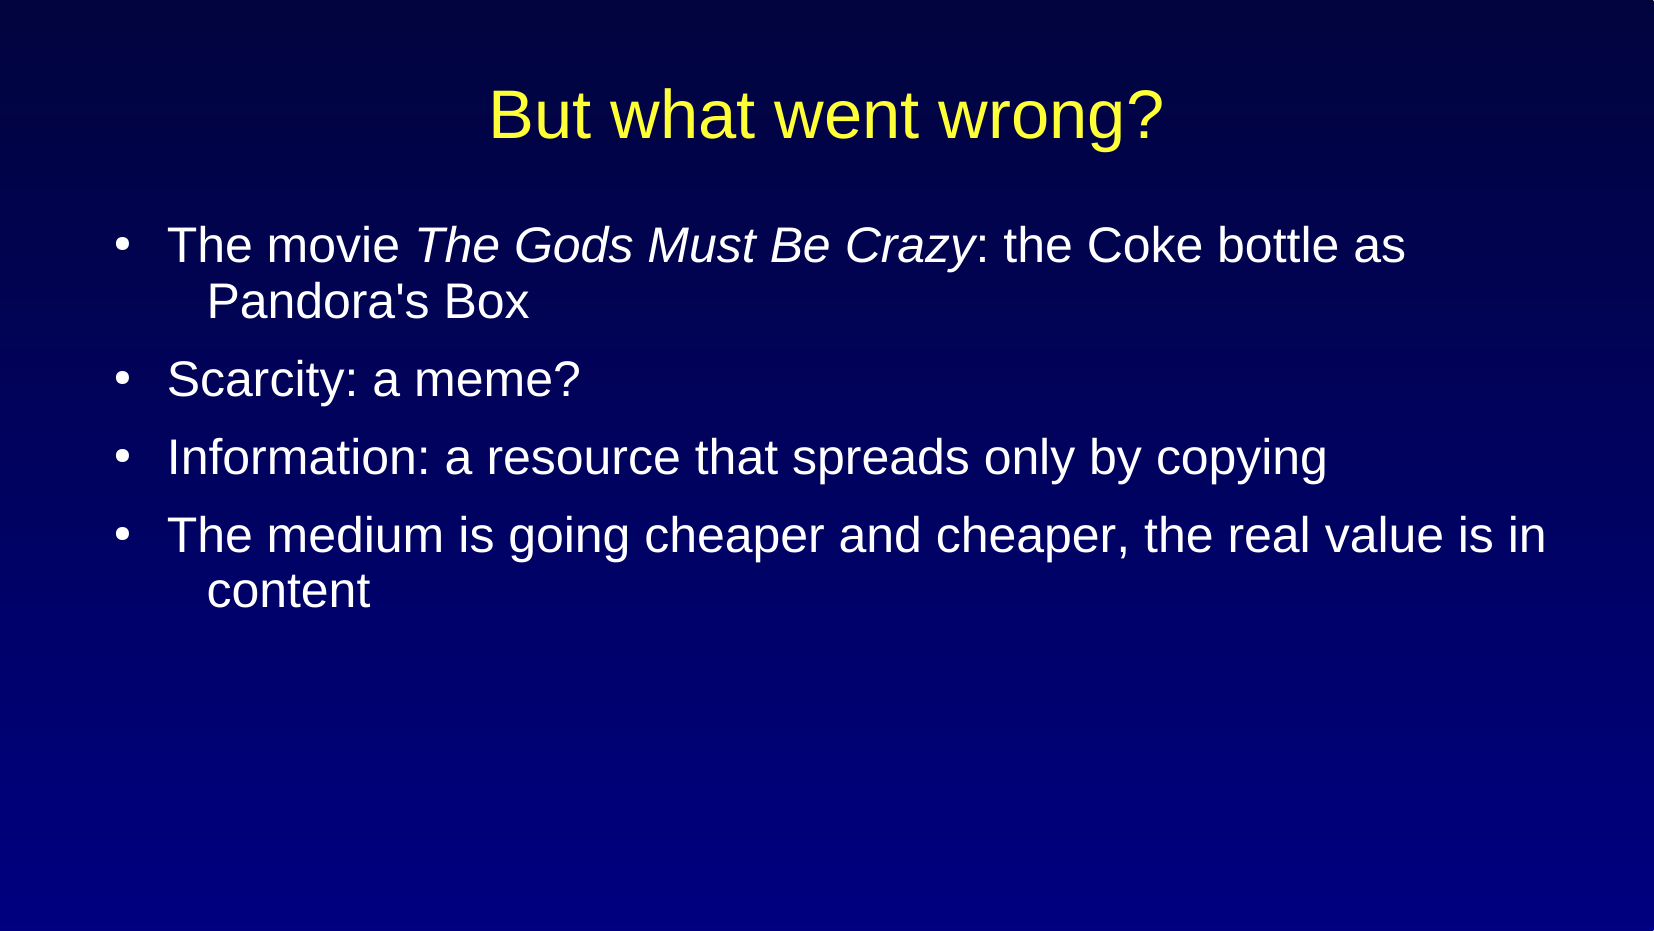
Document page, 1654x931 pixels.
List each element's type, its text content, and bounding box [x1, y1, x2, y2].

title But what went wrong? [82, 37, 1571, 193]
list The movie The Gods Must Be Crazy: the Coke bottle as Pandora's Box Scarcity: a meme? Information: a resource that spreads only by copying The medium is going cheaper and cheaper, the real value is in content [82, 217, 1571, 758]
